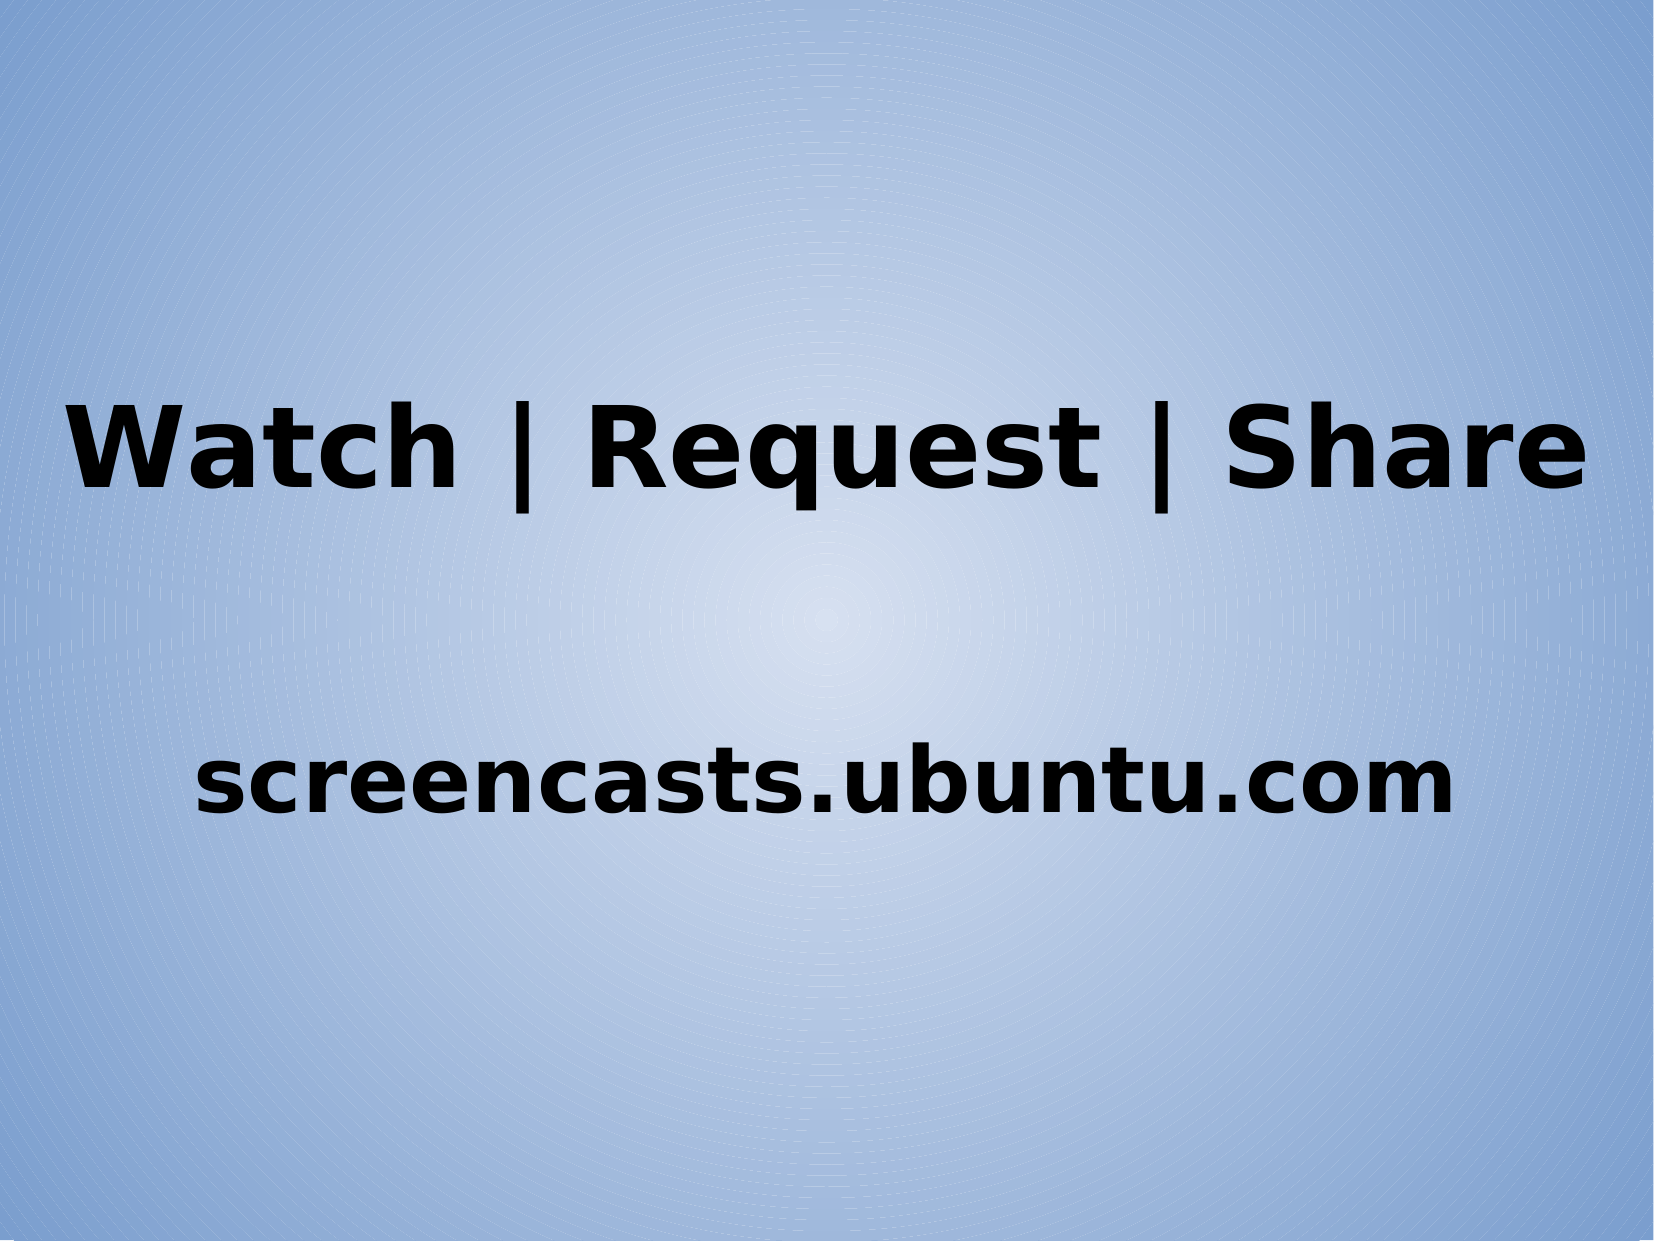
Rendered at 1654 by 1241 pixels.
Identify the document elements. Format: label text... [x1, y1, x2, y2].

title [82, 49, 1571, 206]
subtitle Watch | Request | Share screencasts.ubuntu.com [29, 206, 1625, 1011]
